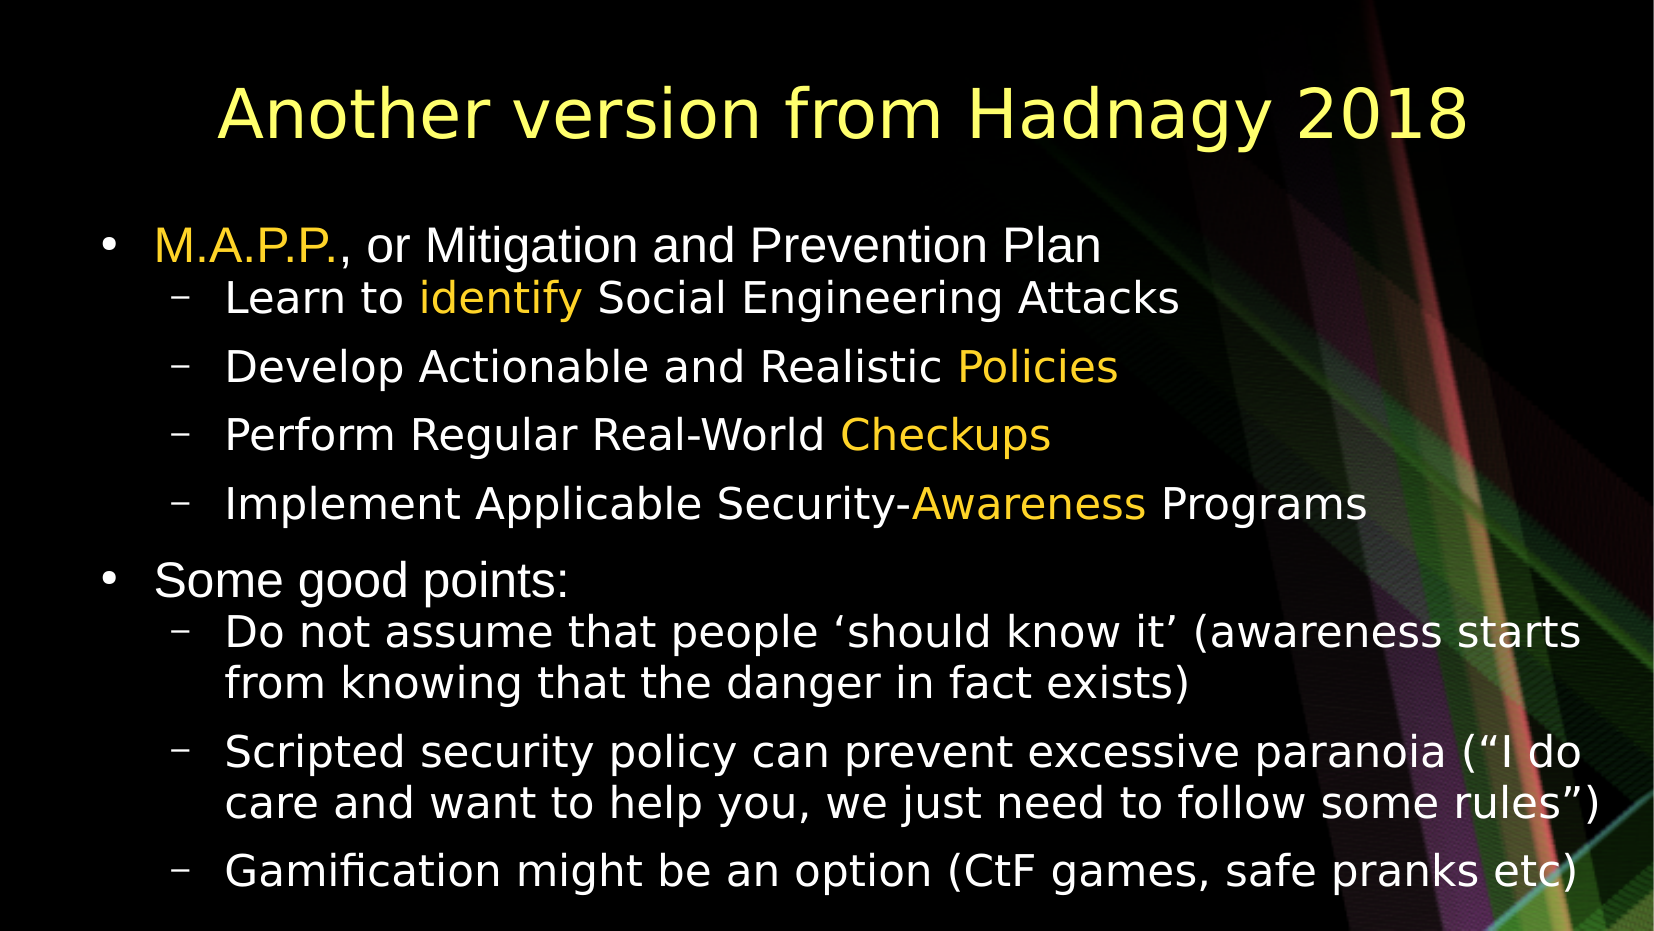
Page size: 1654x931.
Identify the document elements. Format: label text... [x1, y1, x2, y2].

picture [0, 0, 1654, 931]
list M.A.P.P., or Mitigation and Prevention Plan Learn to identify Social Engineering Attacks Develop Actionable and Realistic Policies Perform Regular Real-World Checkups Implement Applicable Security-Awareness Programs Some good points: Do not assume that people ‘should know it’ (awareness starts from knowing that the danger in fact exists) Scripted security policy can prevent excessive paranoia (“I do care and want to help you, we just need to follow some rules”) Gamification might be an option (CtF games, safe pranks etc) [82, 217, 1607, 898]
title Another version from Hadnagy 2018 [82, 37, 1607, 193]
